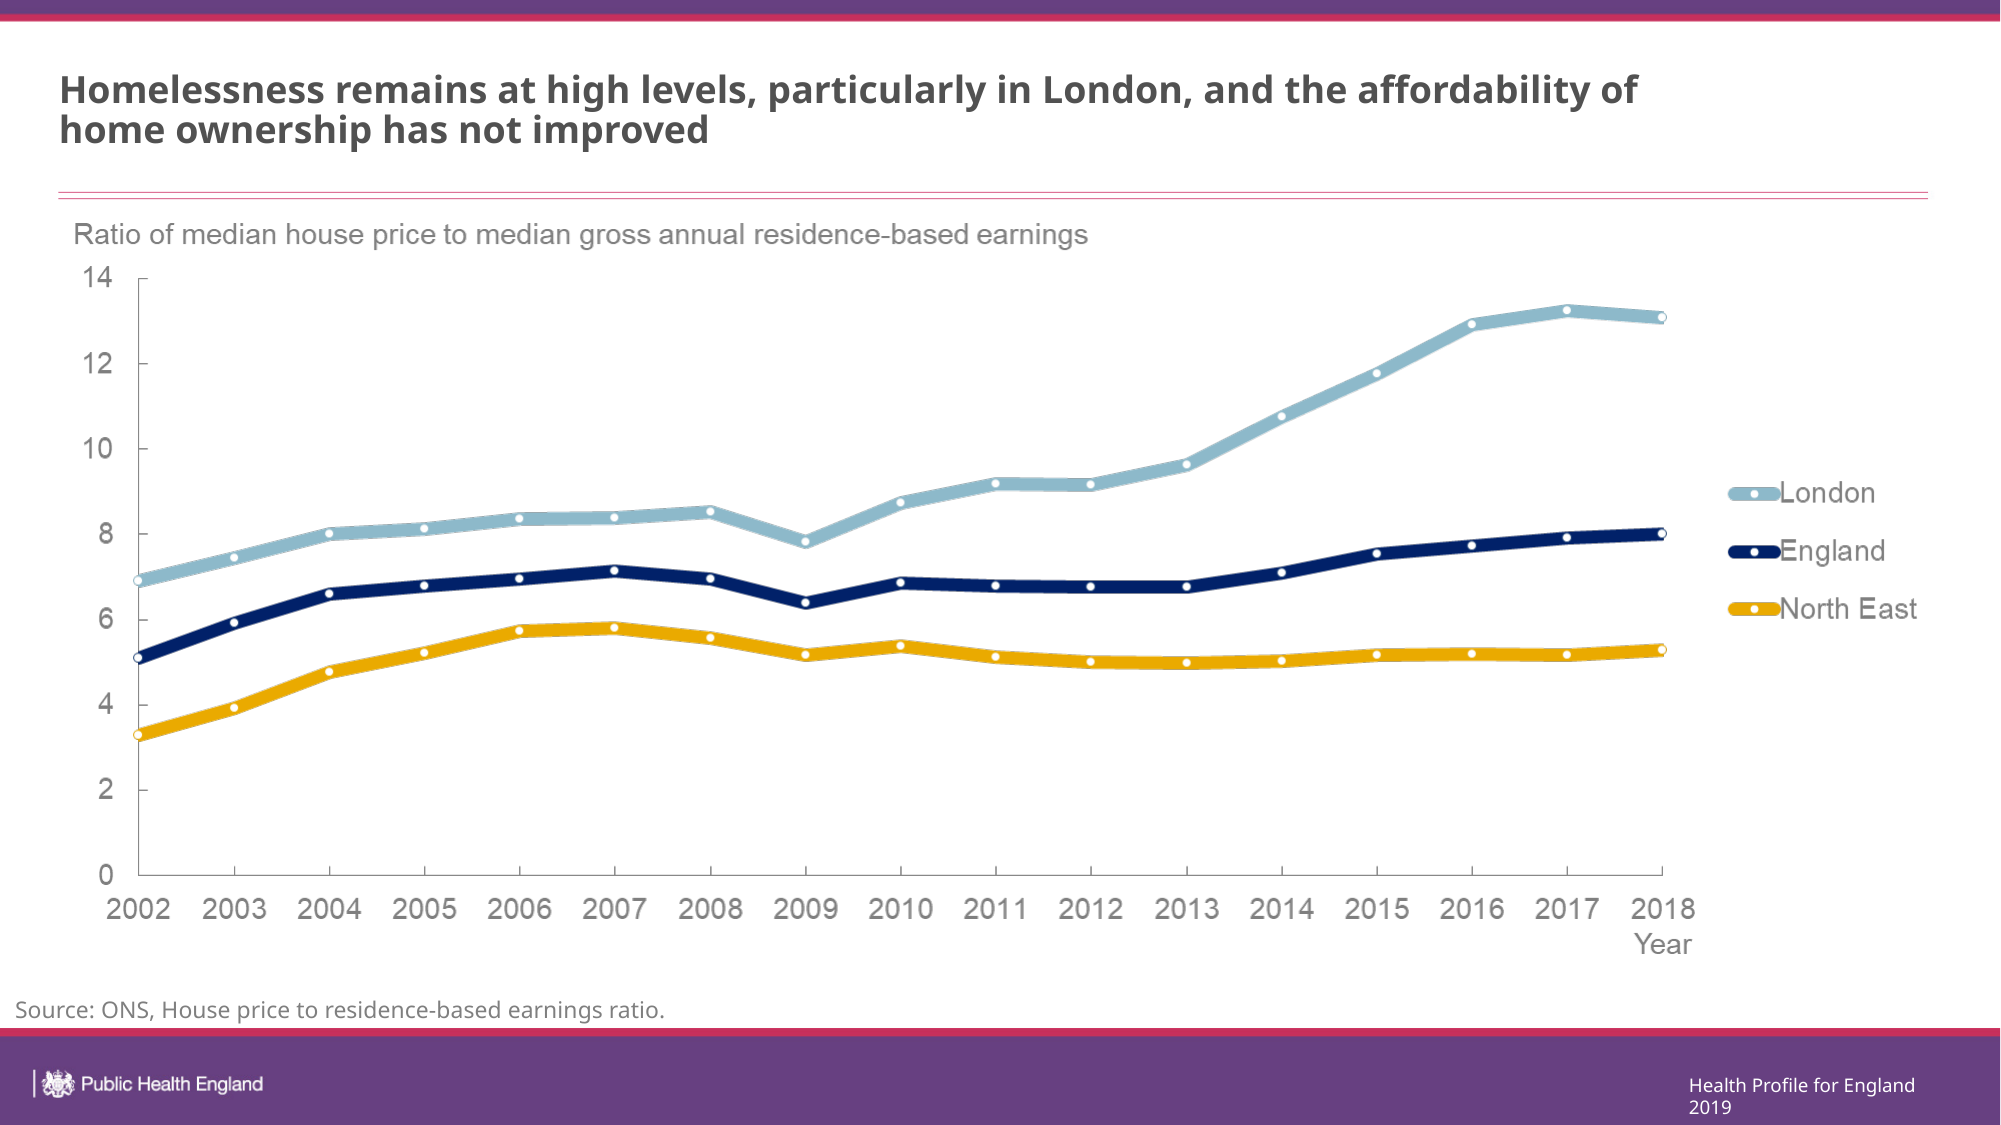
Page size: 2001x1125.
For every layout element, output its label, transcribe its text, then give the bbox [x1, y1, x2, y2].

text_box Health Profile for England 2019 [1673, 1065, 1978, 1105]
title Homelessness remains at high levels, particularly in London, and the affordability of home ownership has not improved [43, 39, 1769, 184]
text_box Source: ONS, House price to residence-based earnings ratio. [0, 988, 683, 1032]
picture [43, 208, 1937, 963]
